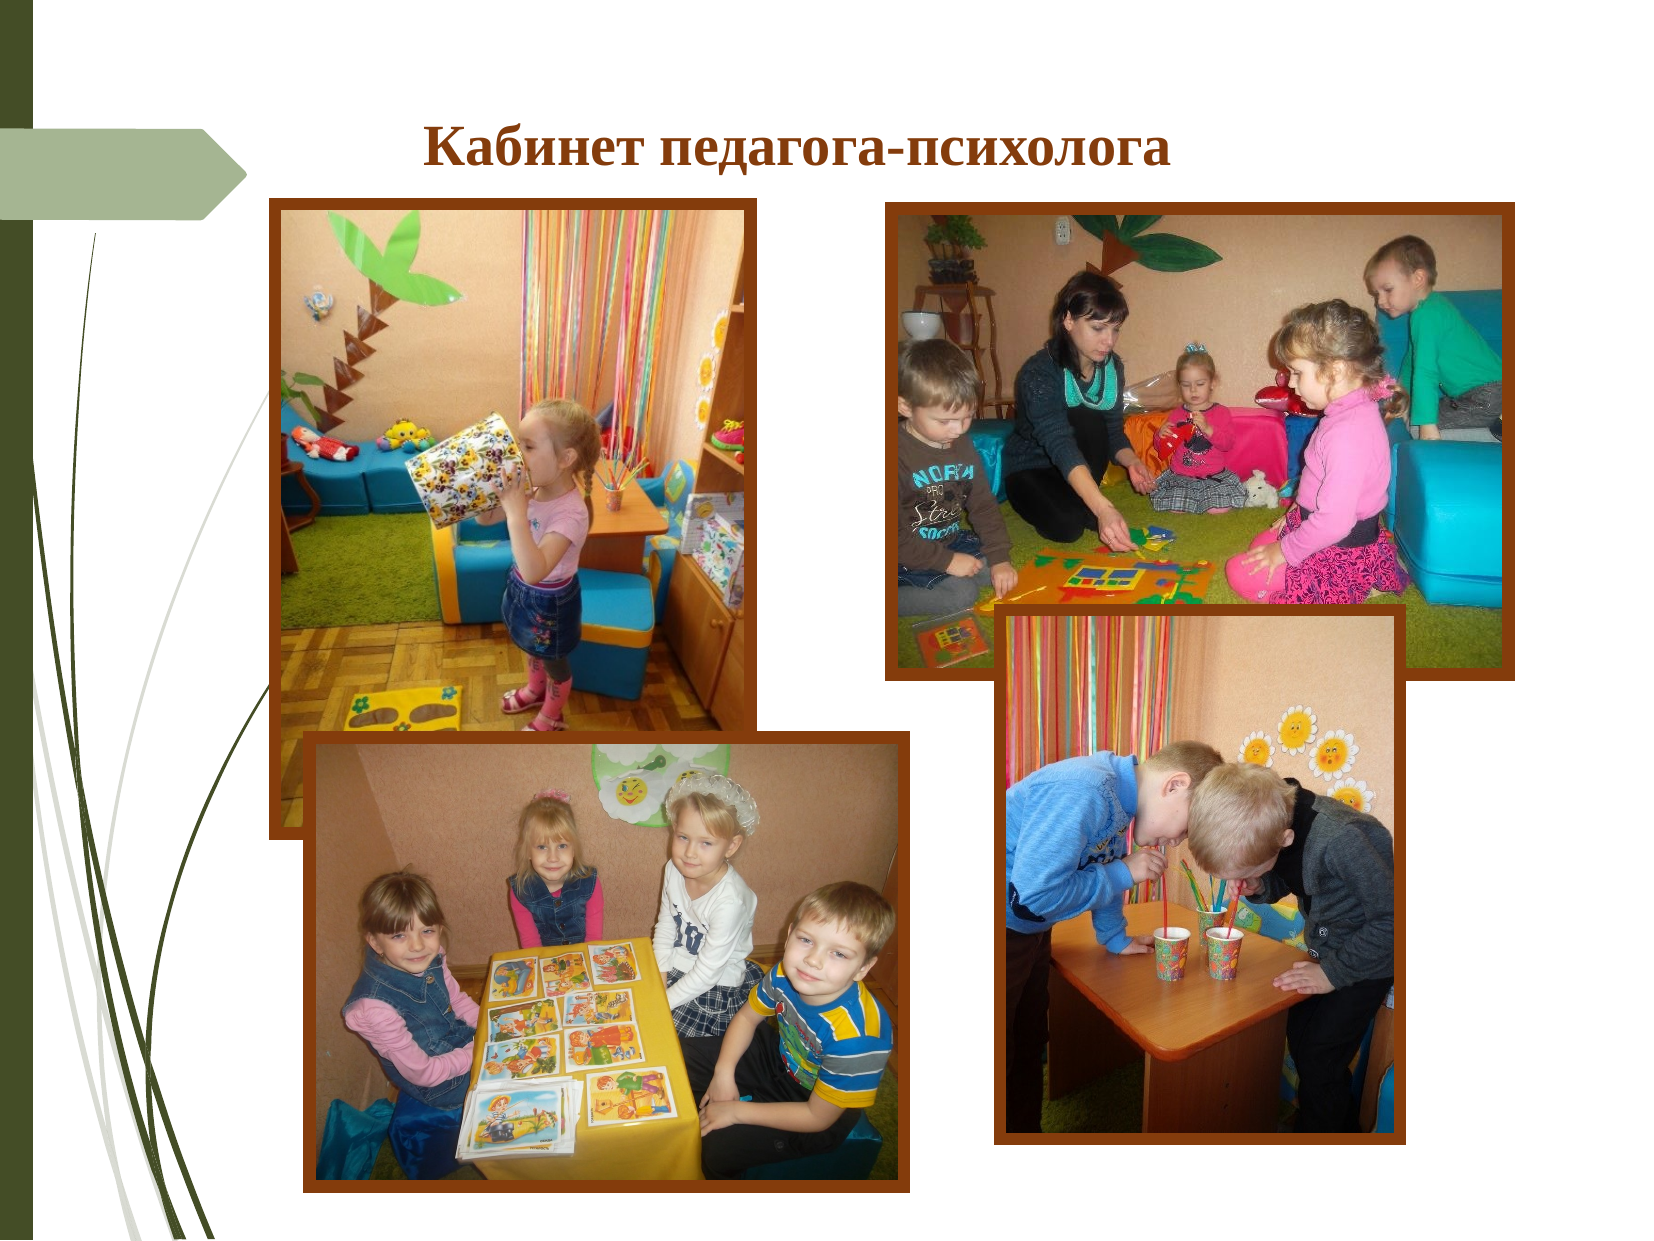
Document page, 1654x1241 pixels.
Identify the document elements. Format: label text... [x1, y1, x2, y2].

title Кабинет педагога-психолога [107, 99, 1489, 291]
picture [281, 210, 745, 828]
picture [1387, 1113, 1391, 1125]
picture [336, 1154, 344, 1181]
picture [897, 214, 1503, 669]
picture [315, 743, 898, 1181]
picture [1006, 616, 1394, 1133]
